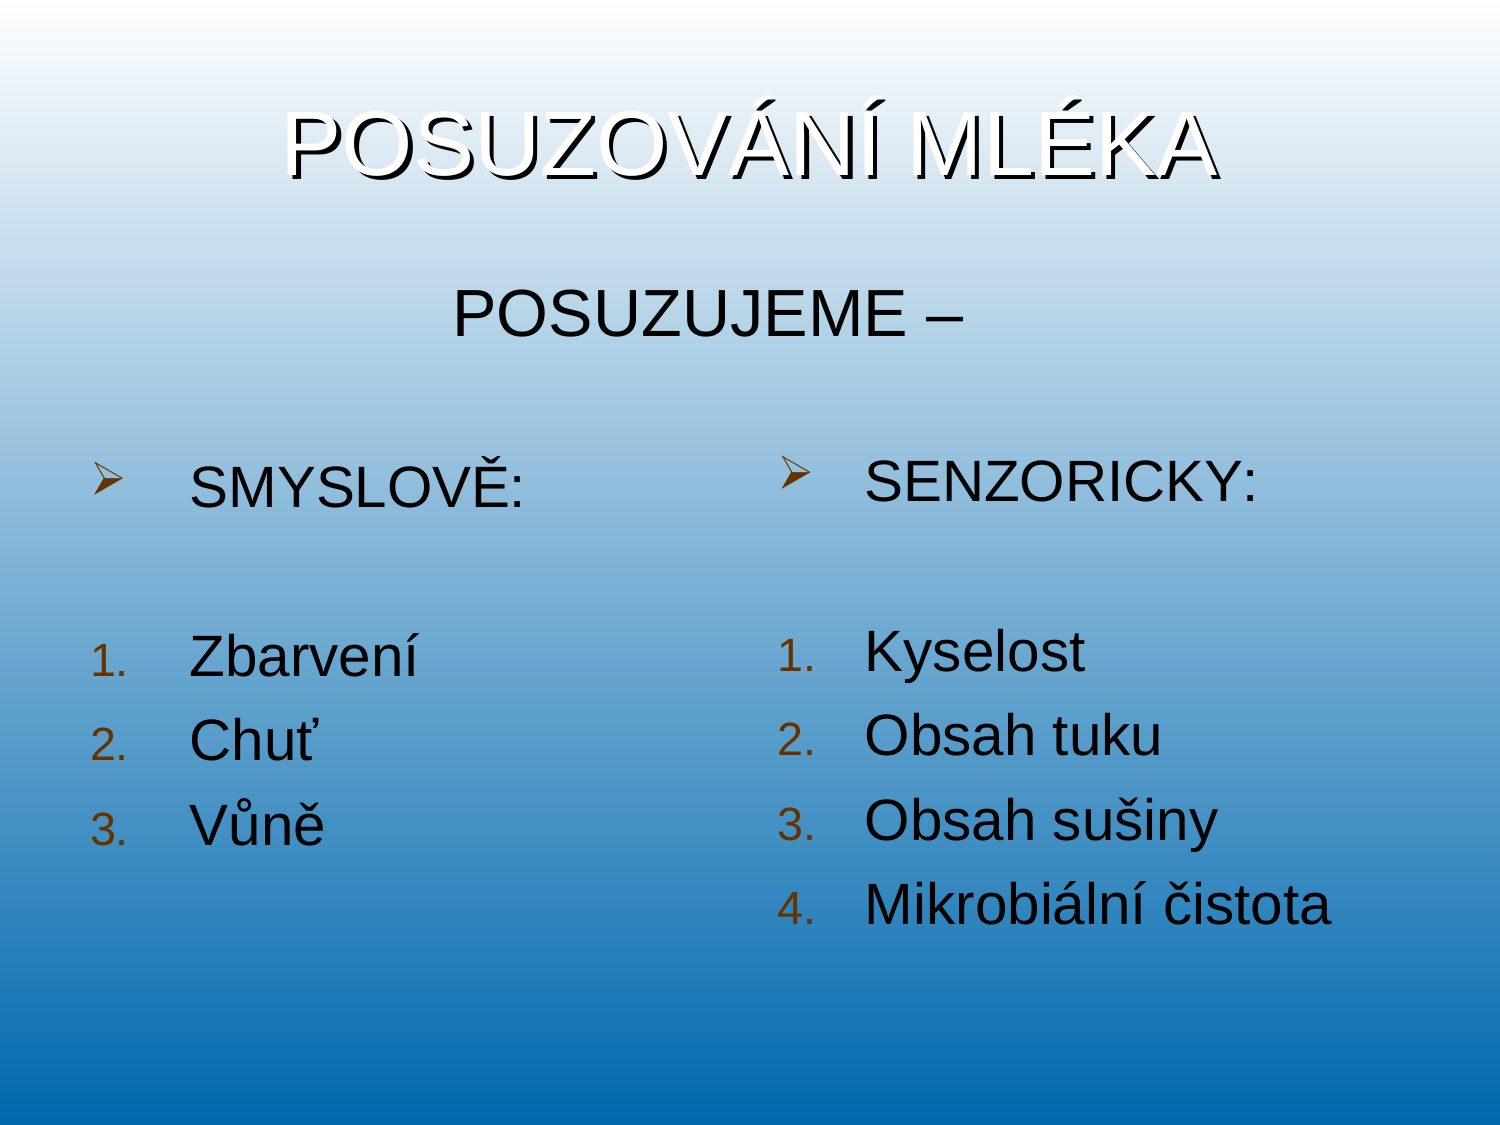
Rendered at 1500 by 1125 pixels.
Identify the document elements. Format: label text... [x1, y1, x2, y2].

list SENZORICKY: Kyselost Obsah tuku Obsah sušiny Mikrobiální čistota [762, 267, 1426, 1029]
list POSUZUJEME – SMYSLOVĚ: Zbarvení Chuť Vůně [75, 262, 987, 1006]
title POSUZOVÁNÍ MLÉKA [75, 45, 1426, 233]
